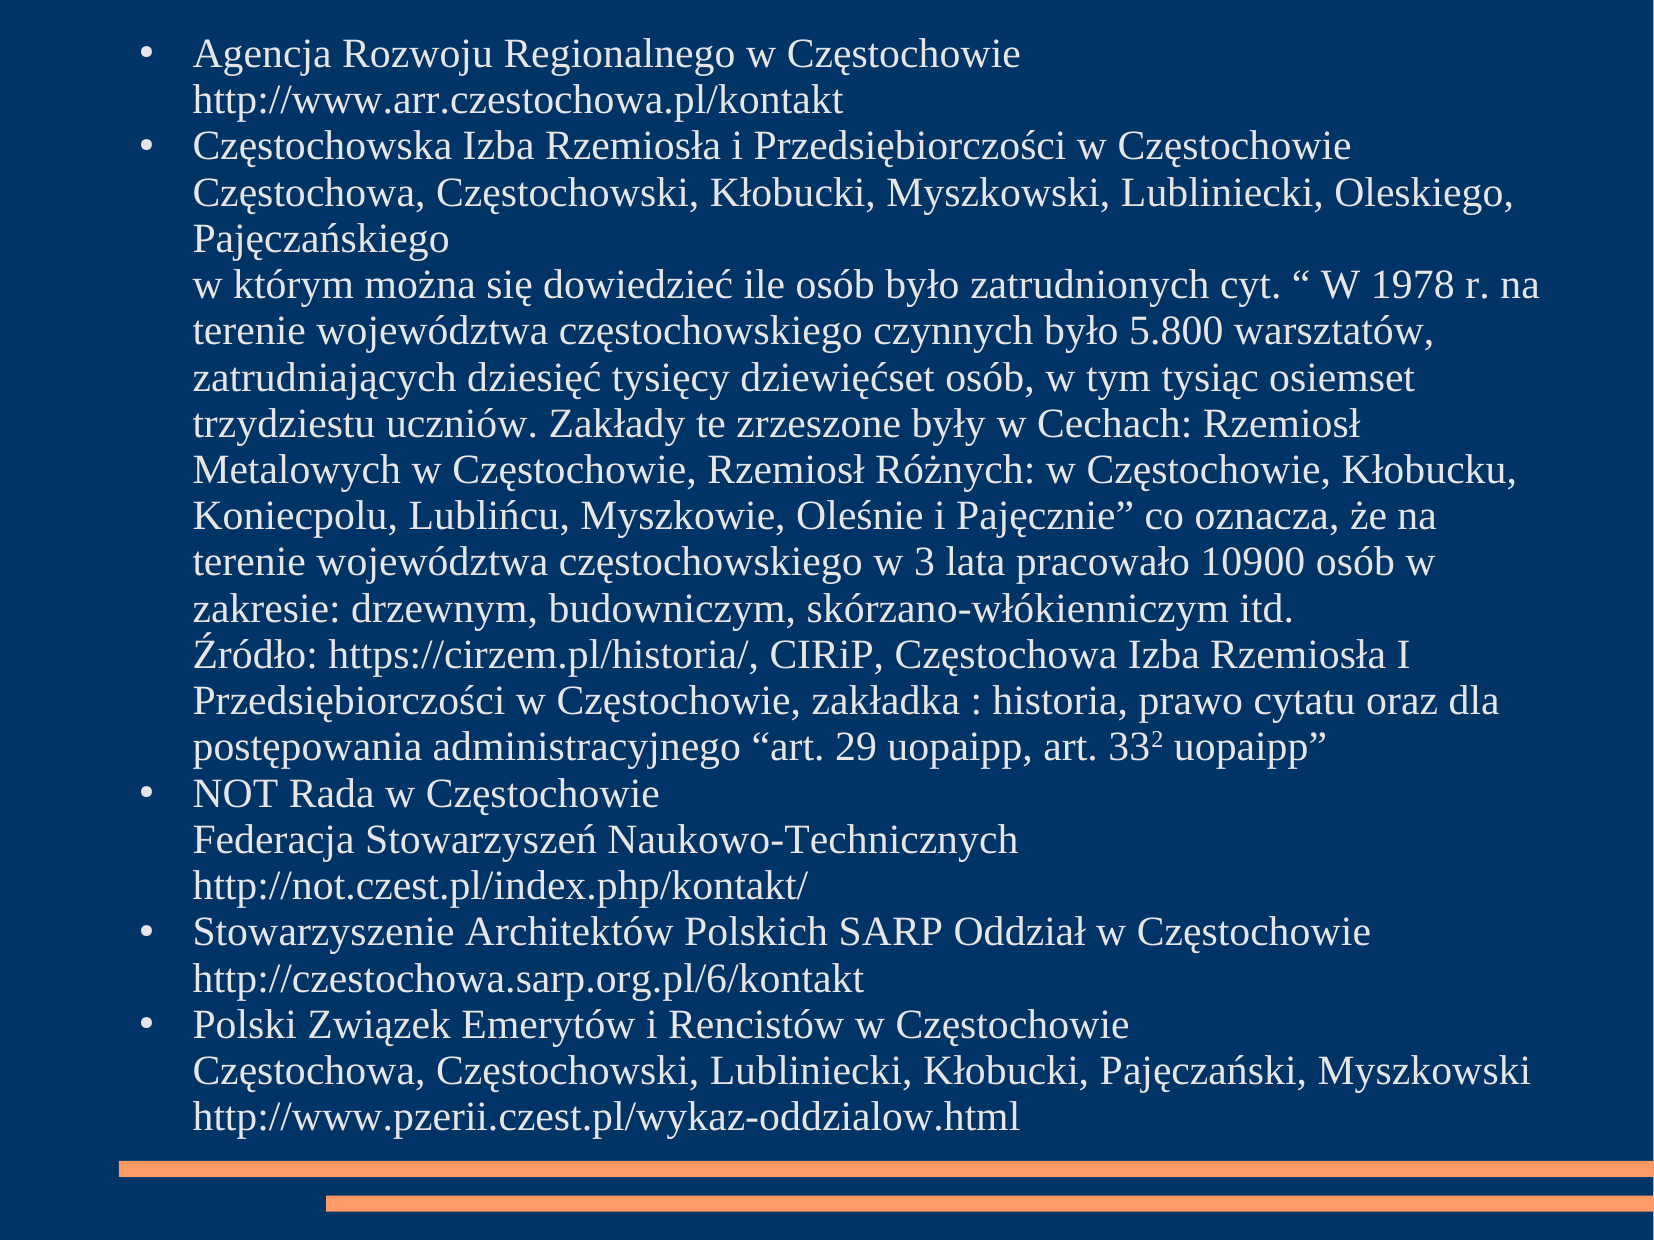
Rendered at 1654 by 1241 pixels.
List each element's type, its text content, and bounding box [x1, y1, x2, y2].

list Agencja Rozwoju Regionalnego w Częstochowie http://www.arr.czestochowa.pl/kontakt Częstochowska Izba Rzemiosła i Przedsiębiorczości w Częstochowie Częstochowa, Częstochowski, Kłobucki, Myszkowski, Lubliniecki, Oleskiego, Pajęczańskiego w którym można się dowiedzieć ile osób było zatrudnionych cyt. “ W 1978 r. na terenie województwa częstochowskiego czynnych było 5.800 warsztatów, zatrudniających dziesięć tysięcy dziewięćset osób, w tym tysiąc osiemset trzydziestu uczniów. Zakłady te zrzeszone były w Cechach: Rzemiosł Metalowych w Częstochowie, Rzemiosł Różnych: w Częstochowie, Kłobucku, Koniecpolu, Lublińcu, Myszkowie, Oleśnie i Pajęcznie” co oznacza, że na terenie województwa częstochowskiego w 3 lata pracowało 10900 osób w zakresie: drzewnym, budowniczym, skórzano-włókienniczym itd. Źródło: https://cirzem.pl/historia/, CIRiP, Częstochowa Izba Rzemiosła I Przedsiębiorczości w Częstochowie, zakładka : historia, prawo cytatu oraz dla postępowania administracyjnego “art. 29 uopaipp, art. 332 uopaipp” NOT Rada w Częstochowie Federacja Stowarzyszeń Naukowo-Technicznych http://not.czest.pl/index.php/kontakt/ Stowarzyszenie Architektów Polskich SARP Oddział w Częstochowie http://czestochowa.sarp.org.pl/6/kontakt Polski Związek Emerytów i Rencistów w Częstochowie Częstochowa, Częstochowski, Lubliniecki, Kłobucki, Pajęczański, Myszkowski http://www.pzerii.czest.pl/wykaz-oddzialow.html [121, 30, 1561, 1241]
